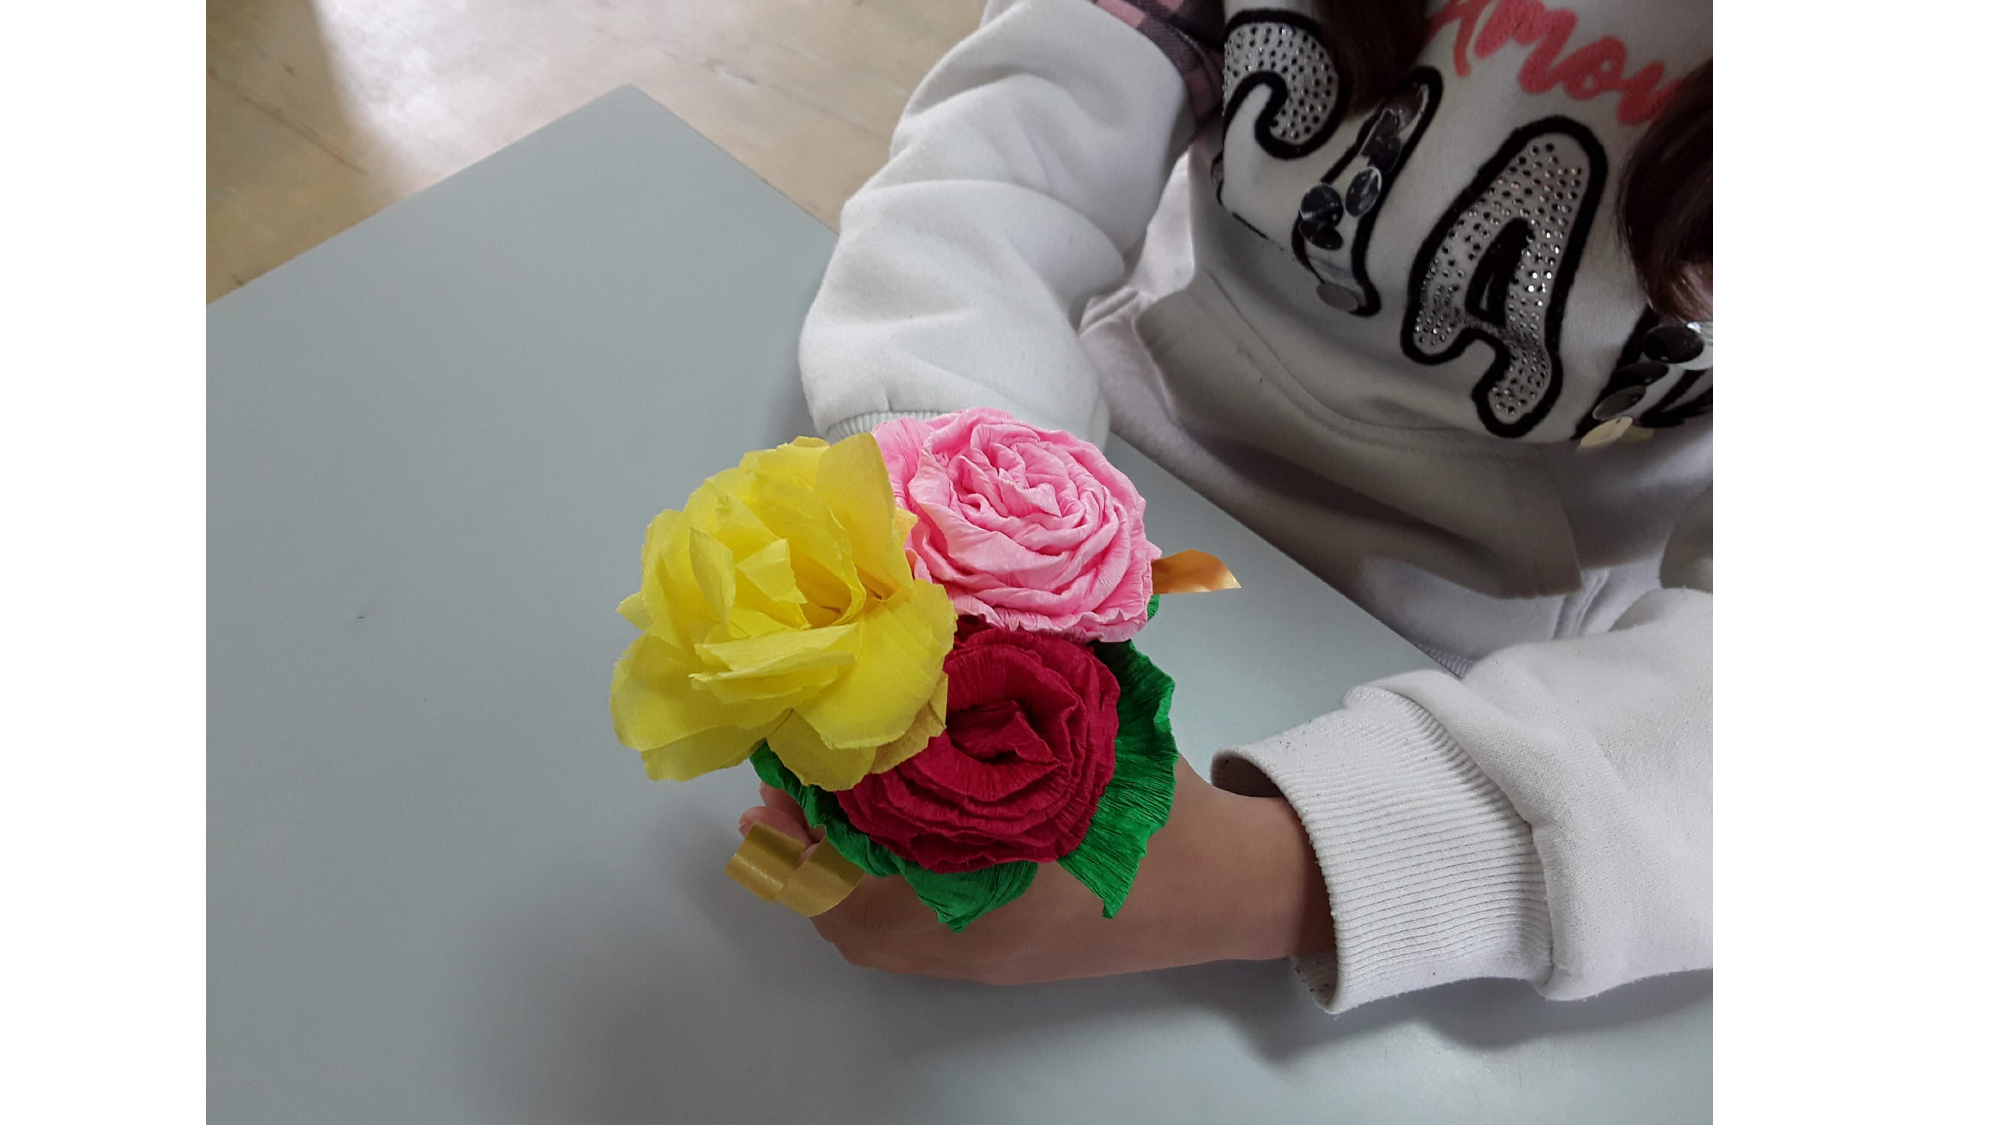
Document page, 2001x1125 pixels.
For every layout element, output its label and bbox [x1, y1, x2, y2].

picture [206, 0, 1713, 1125]
